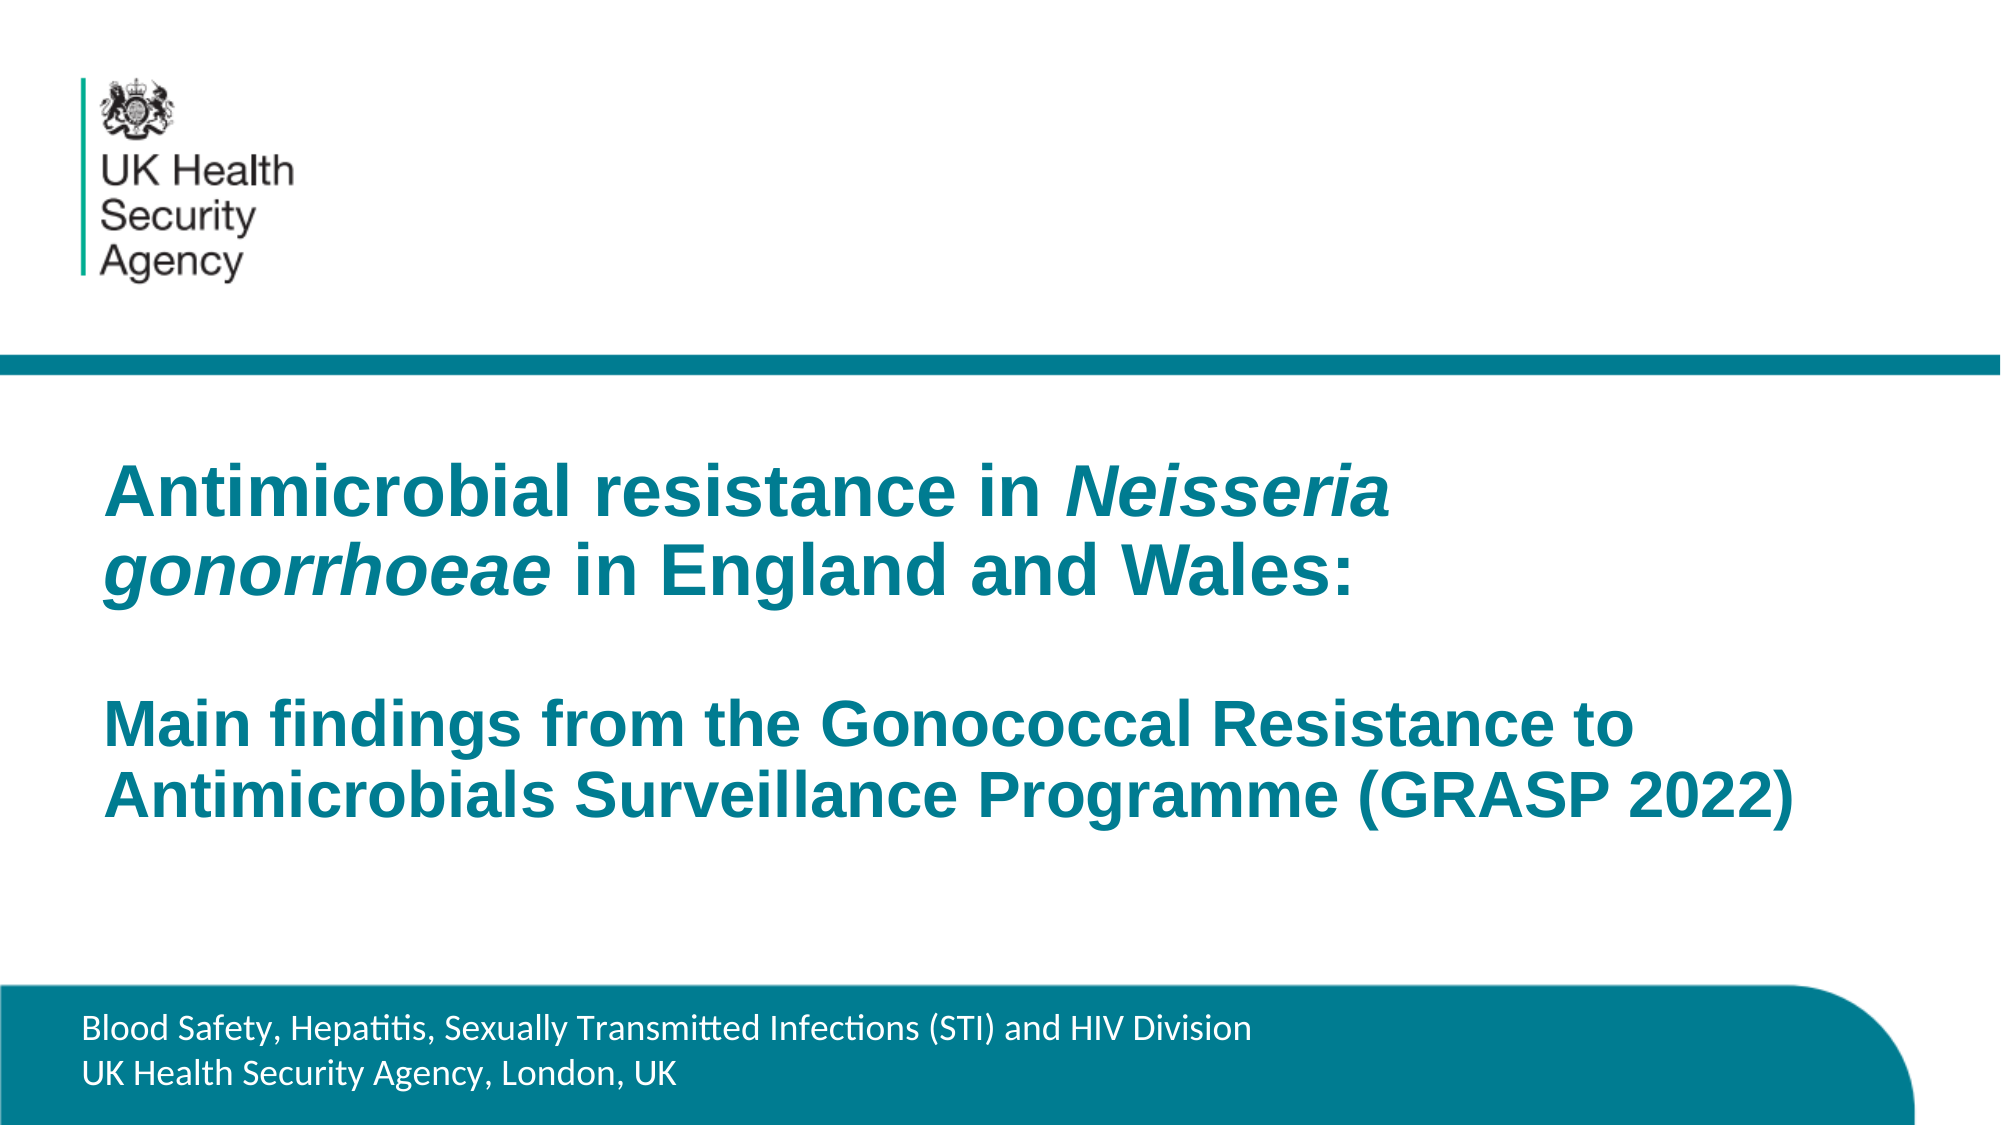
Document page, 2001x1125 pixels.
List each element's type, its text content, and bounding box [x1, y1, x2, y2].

text_box Blood Safety, Hepatitis, Sexually Transmitted Infections (STI) and HIV Division UK Health Security Agency, London, UK [66, 996, 1376, 1125]
title Antimicrobial resistance in Neisseria gonorrhoeae in England and Wales: Main findings from the Gonococcal Resistance to Antimicrobials Surveillance Programme (GRASP 2022) [88, 445, 1847, 907]
